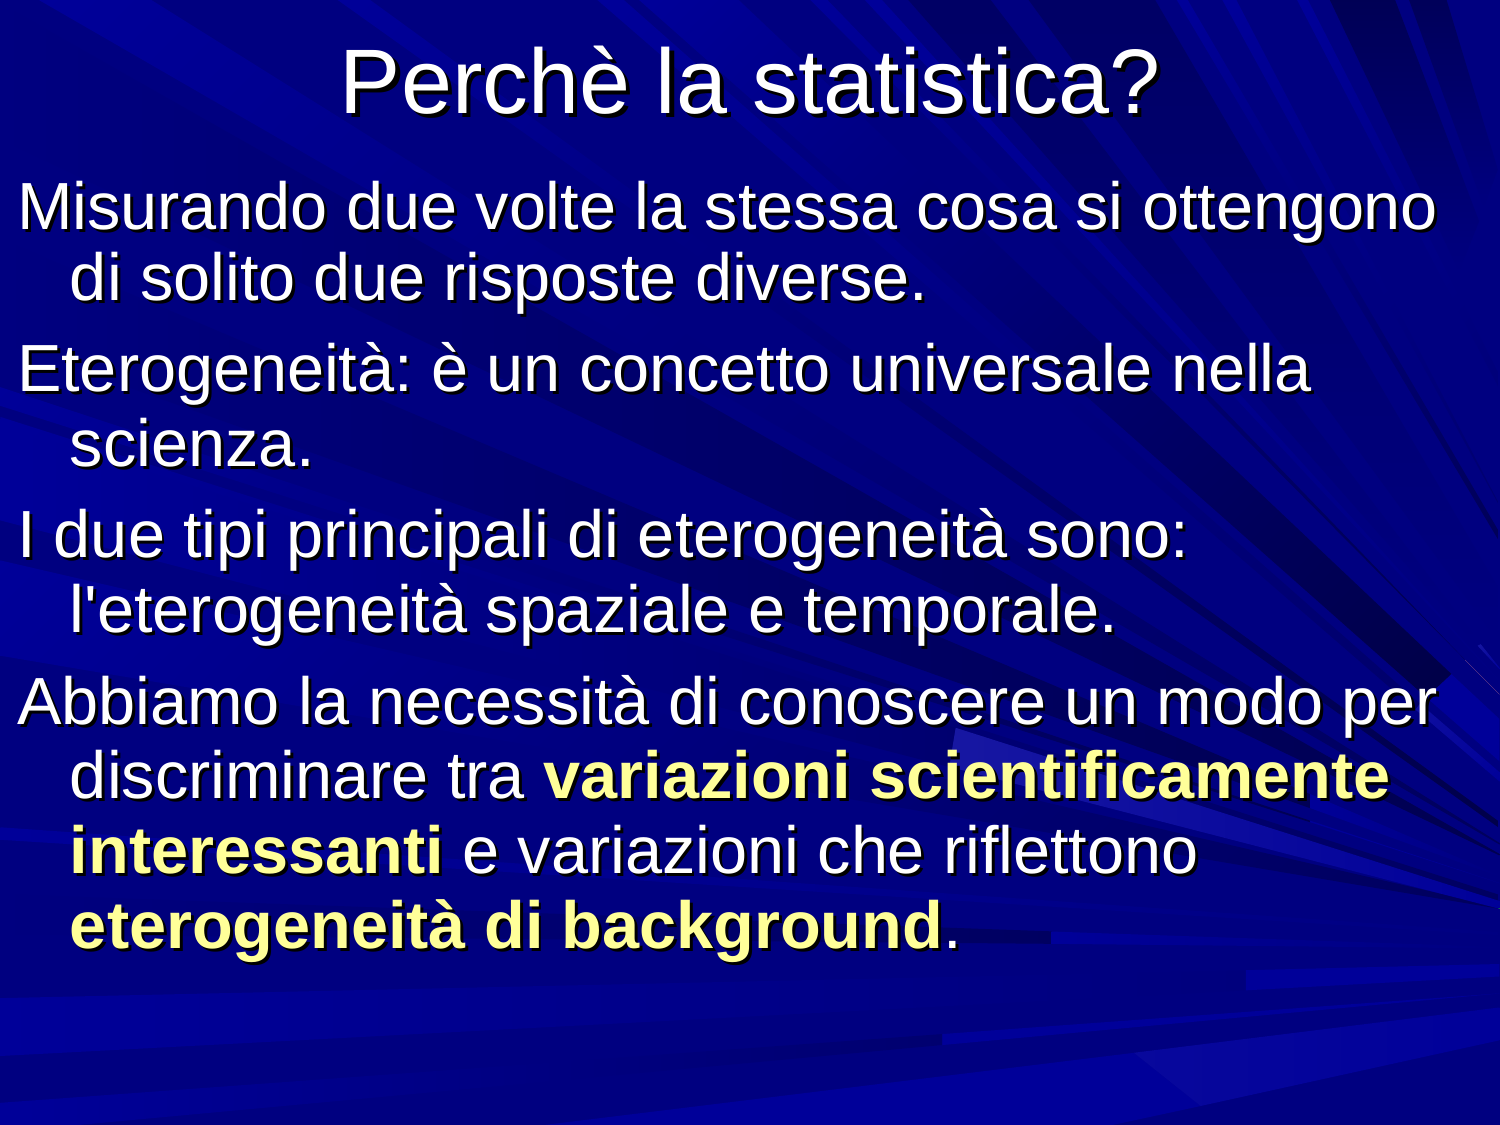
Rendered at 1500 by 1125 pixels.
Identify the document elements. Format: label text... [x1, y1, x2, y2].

list Misurando due volte la stessa cosa si ottengono di solito due risposte diverse. Eterogeneità: è un concetto universale nella scienza. I due tipi principali di eterogeneità sono: l'eterogeneità spaziale e temporale. Abbiamo la necessità di conoscere un modo per discriminare tra variazioni scientificamente interessanti e variazioni che riflettono eterogeneità di background. [0, 172, 1500, 967]
title Perchè la statistica? [110, 7, 1392, 161]
